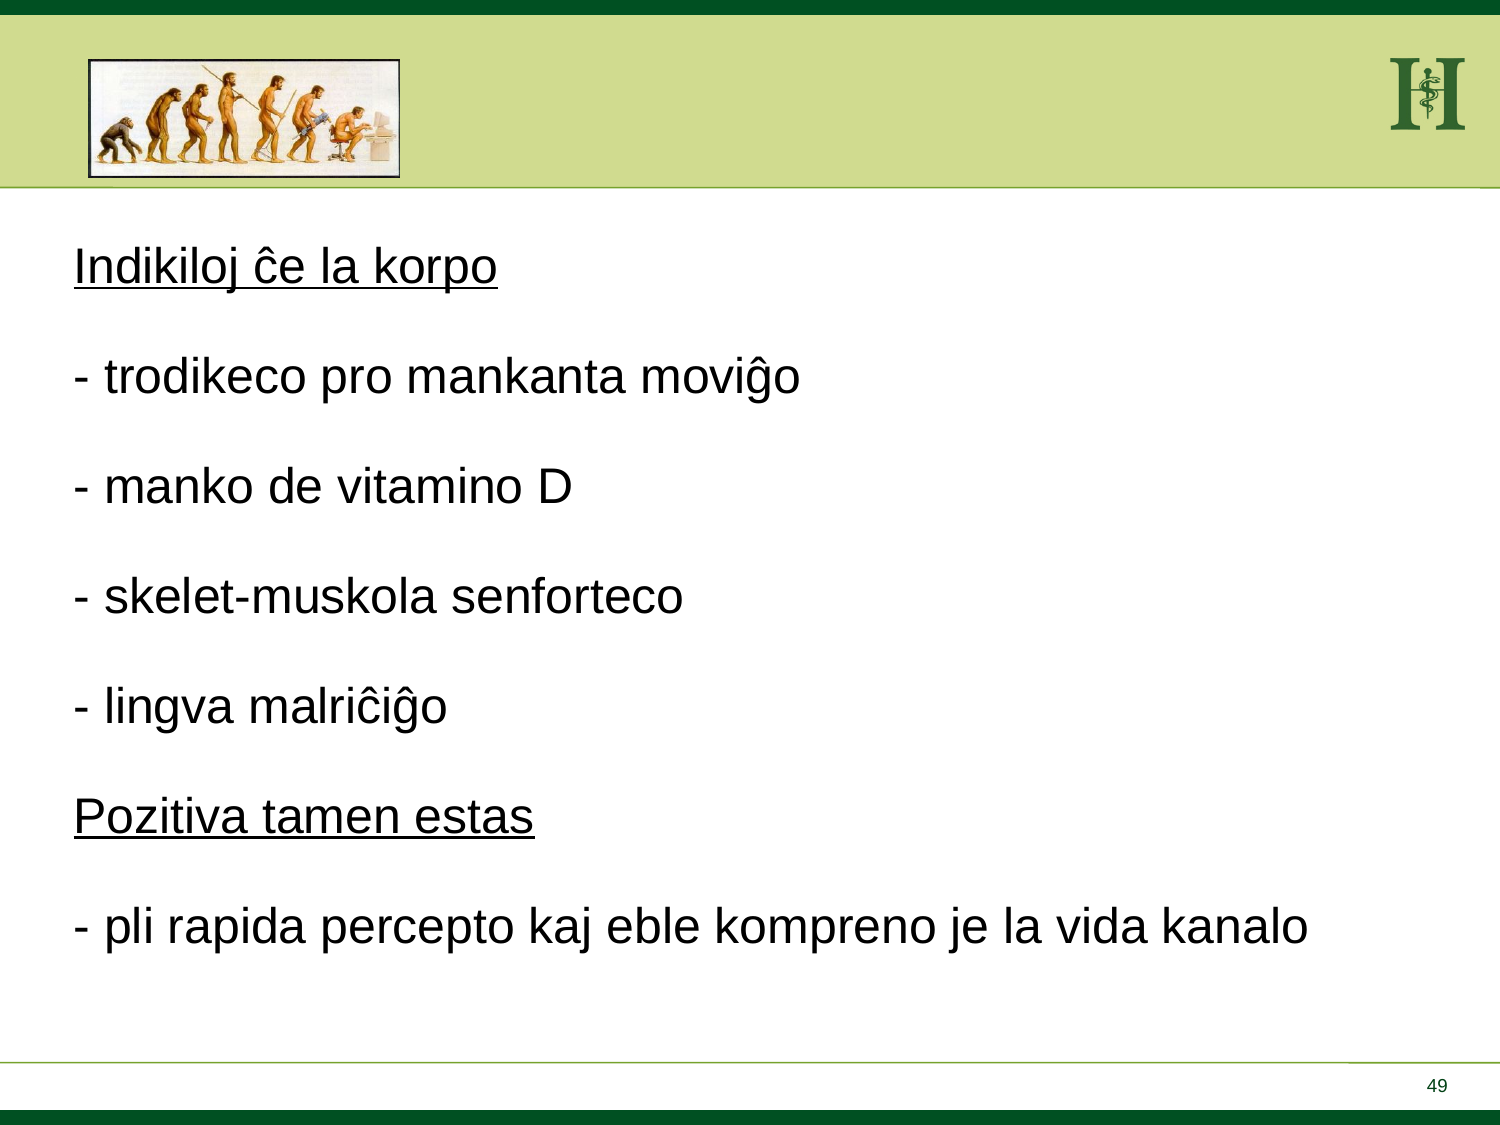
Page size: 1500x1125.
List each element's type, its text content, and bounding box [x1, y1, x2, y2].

picture [0, 15, 1500, 186]
list Indikiloj ĉe la korpo - trodikeco pro mankanta moviĝo - manko de vitamino D - skelet-muskola senforteco - lingva malriĉiĝo Pozitiva tamen estas - pli rapida percepto kaj eble kompreno je la vida kanalo [52, 226, 1442, 1072]
title [57, 17, 1447, 178]
